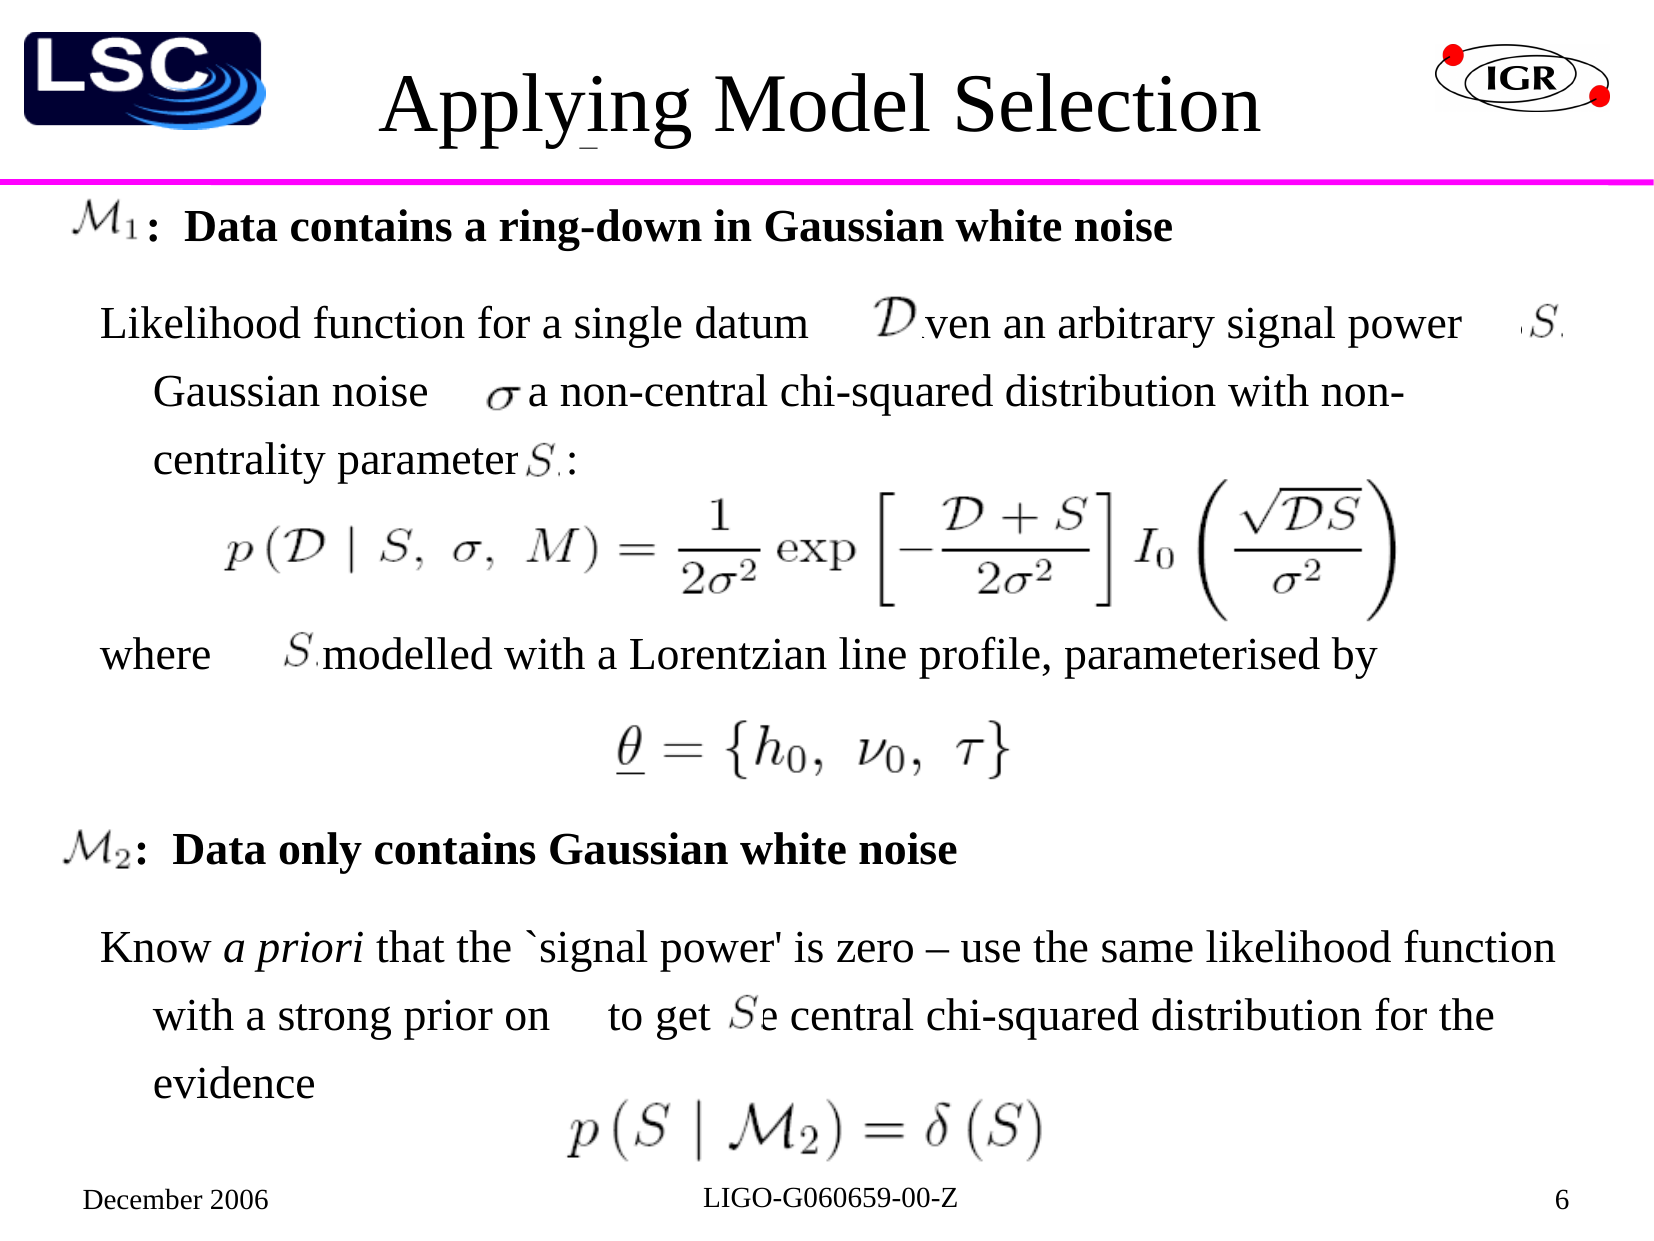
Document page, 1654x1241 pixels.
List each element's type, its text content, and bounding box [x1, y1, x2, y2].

title Applying Model Selection [76, 0, 1565, 207]
picture [1565, 44, 1610, 112]
picture [867, 287, 922, 350]
picture [477, 371, 525, 422]
picture [604, 705, 1020, 795]
picture [721, 988, 763, 1036]
picture [24, 32, 76, 130]
picture [63, 194, 146, 243]
picture [555, 1092, 1051, 1173]
picture [276, 625, 318, 674]
picture [61, 828, 134, 876]
picture [1522, 297, 1563, 345]
picture [518, 436, 560, 484]
list : Data contains a ring-down in Gaussian white noise Likelihood function for a single datum , given an arbitrary signal power & Gaussian noise is a non-central chi-squared distribution with non-centrality parameter : where is modelled with a Lorentzian line profile, parameterised by : Data only contains Gaussian white noise Know a priori that the `signal power' is zero – use the same likelihood function with a strong prior on to get the central chi-squared distribution for the evidence [82, 183, 1571, 1148]
